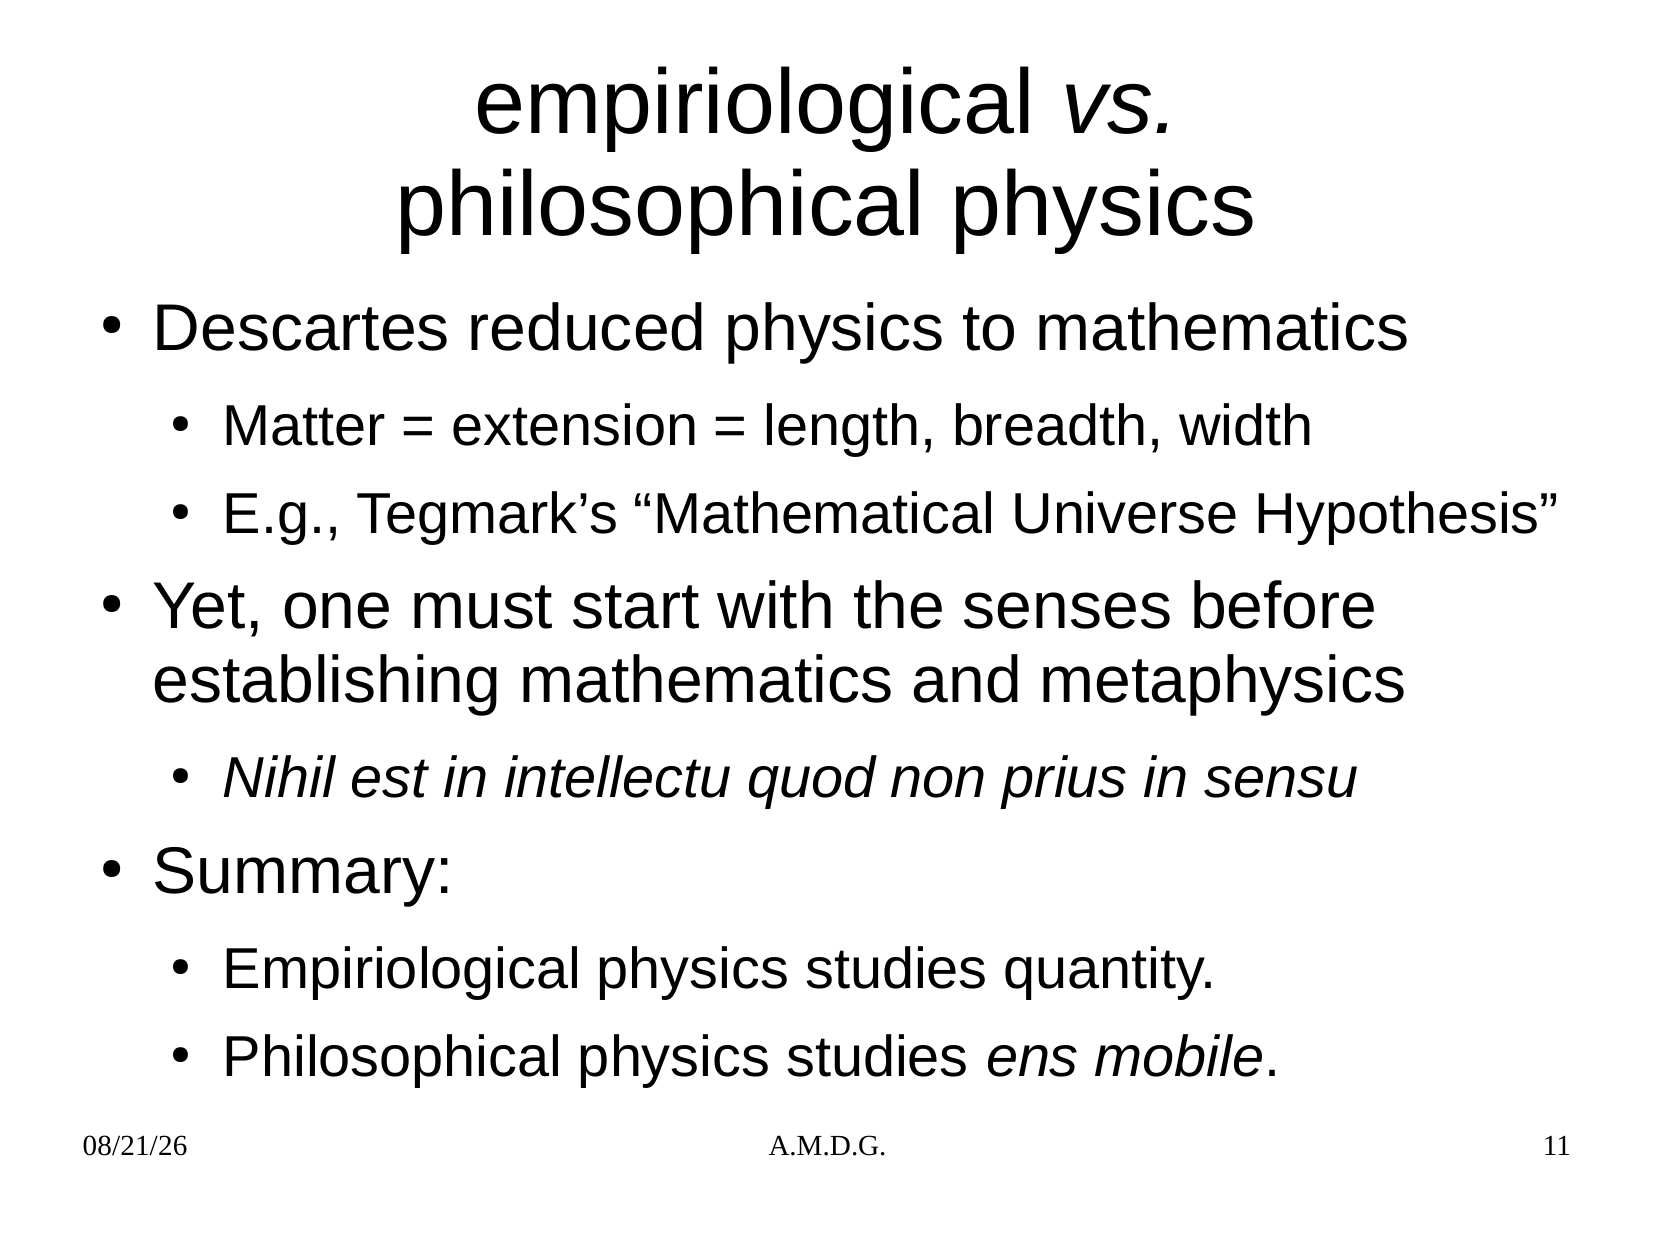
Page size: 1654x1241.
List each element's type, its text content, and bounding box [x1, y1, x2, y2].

list Descartes reduced physics to mathematics Matter = extension = length, breadth, width E.g., Tegmark’s “Mathematical Universe Hypothesis” Yet, one must start with the senses before establishing mathematics and metaphysics Nihil est in intellectu quod non prius in sensu Summary: Empiriological physics studies quantity. Philosophical physics studies ens mobile. [82, 290, 1571, 1109]
title empiriological vs. philosophical physics [82, 49, 1571, 257]
